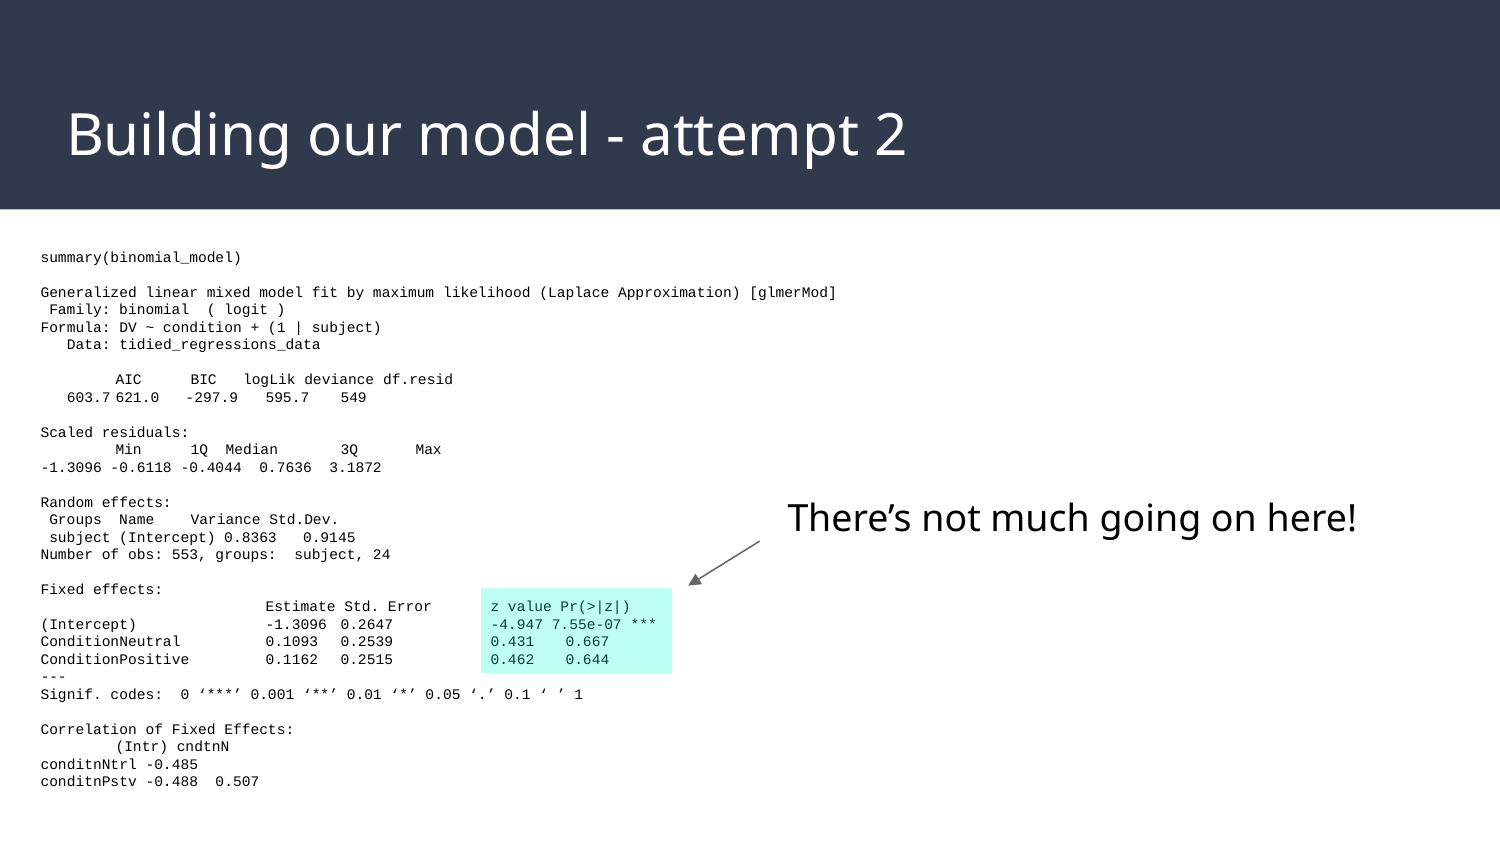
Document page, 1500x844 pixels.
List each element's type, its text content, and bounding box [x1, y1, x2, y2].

title Building our model - attempt 2 [51, 82, 1449, 185]
text_box [480, 587, 673, 674]
text_box There’s not much going on here! [772, 479, 1449, 789]
text_box summary(binomial_model) Generalized linear mixed model fit by maximum likelihood (Laplace Approximation) [glmerMod] Family: binomial ( logit ) Formula: DV ~ condition + (1 | subject) Data: tidied_regressions_data AIC BIC logLik deviance df.resid 603.7 621.0 -297.9 595.7 549 Scaled residuals: Min 1Q Median 3Q Max -1.3096 -0.6118 -0.4044 0.7636 3.1872 Random effects: Groups Name Variance Std.Dev. subject (Intercept) 0.8363 0.9145 Number of obs: 553, groups: subject, 24 Fixed effects: Estimate Std. Error z value Pr(>|z|) (Intercept) -1.3096 0.2647 -4.947 7.55e-07 *** ConditionNeutral 0.1093 0.2539 0.431 0.667 ConditionPositive 0.1162 0.2515 0.462 0.644 --- Signif. codes: 0 ‘***’ 0.001 ‘**’ 0.01 ‘*’ 0.05 ‘.’ 0.1 ‘ ’ 1 Correlation of Fixed Effects: (Intr) cndtnN conditnNtrl -0.485 conditnPstv -0.488 0.507 [25, 232, 1472, 821]
